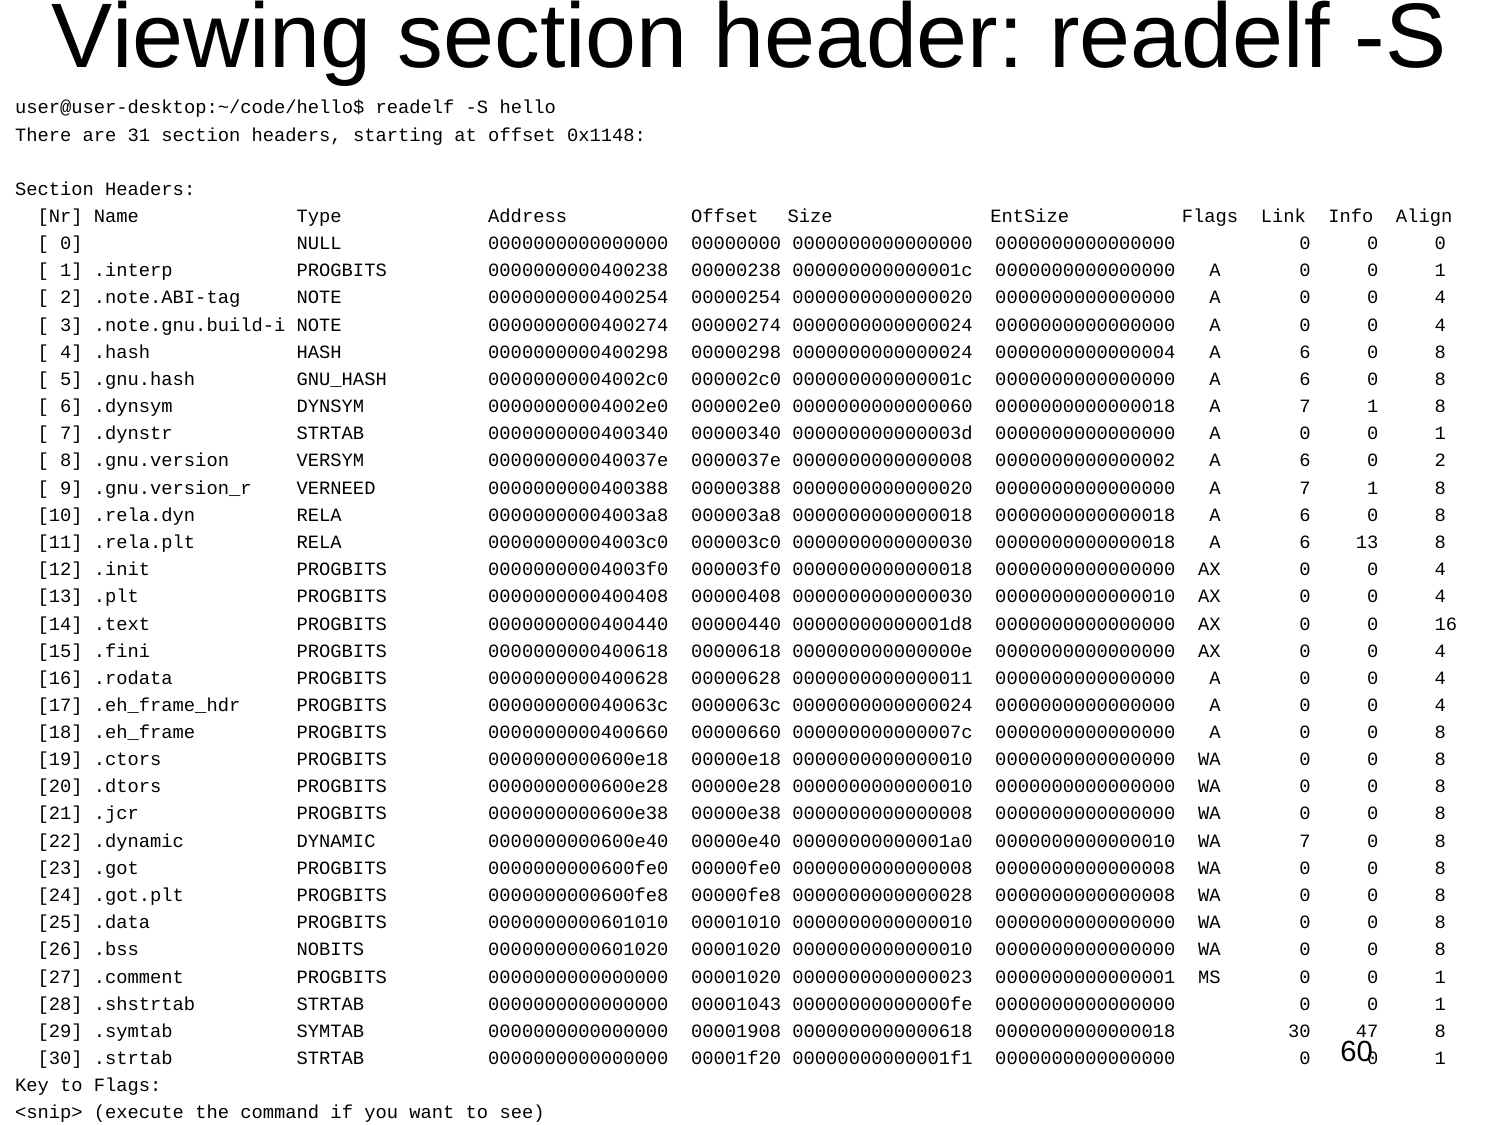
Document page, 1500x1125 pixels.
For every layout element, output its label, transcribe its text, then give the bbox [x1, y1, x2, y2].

title Viewing section header: readelf -S [0, 0, 1500, 87]
list user@user-desktop:~/code/hello$ readelf -S hello There are 31 section headers, starting at offset 0x1148: Section Headers: [Nr] Name Type Address Offset Size EntSize Flags Link Info Align [ 0] NULL 0000000000000000 00000000 0000000000000000 0000000000000000 0 0 0 [ 1] .interp PROGBITS 0000000000400238 00000238 000000000000001c 0000000000000000 A 0 0 1 [ 2] .note.ABI-tag NOTE 0000000000400254 00000254 0000000000000020 0000000000000000 A 0 0 4 [ 3] .note.gnu.build-i NOTE 0000000000400274 00000274 0000000000000024 0000000000000000 A 0 0 4 [ 4] .hash HASH 0000000000400298 00000298 0000000000000024 0000000000000004 A 6 0 8 [ 5] .gnu.hash GNU_HASH 00000000004002c0 000002c0 000000000000001c 0000000000000000 A 6 0 8 [ 6] .dynsym DYNSYM 00000000004002e0 000002e0 0000000000000060 0000000000000018 A 7 1 8 [ 7] .dynstr STRTAB 0000000000400340 00000340 000000000000003d 0000000000000000 A 0 0 1 [ 8] .gnu.version VERSYM 000000000040037e 0000037e 0000000000000008 0000000000000002 A 6 0 2 [ 9] .gnu.version_r VERNEED 0000000000400388 00000388 0000000000000020 0000000000000000 A 7 1 8 [10] .rela.dyn RELA 00000000004003a8 000003a8 0000000000000018 0000000000000018 A 6 0 8 [11] .rela.plt RELA 00000000004003c0 000003c0 0000000000000030 0000000000000018 A 6 13 8 [12] .init PROGBITS 00000000004003f0 000003f0 0000000000000018 0000000000000000 AX 0 0 4 [13] .plt PROGBITS 0000000000400408 00000408 0000000000000030 0000000000000010 AX 0 0 4 [14] .text PROGBITS 0000000000400440 00000440 00000000000001d8 0000000000000000 AX 0 0 16 [15] .fini PROGBITS 0000000000400618 00000618 000000000000000e 0000000000000000 AX 0 0 4 [16] .rodata PROGBITS 0000000000400628 00000628 0000000000000011 0000000000000000 A 0 0 4 [17] .eh_frame_hdr PROGBITS 000000000040063c 0000063c 0000000000000024 0000000000000000 A 0 0 4 [18] .eh_frame PROGBITS 0000000000400660 00000660 000000000000007c 0000000000000000 A 0 0 8 [19] .ctors PROGBITS 0000000000600e18 00000e18 0000000000000010 0000000000000000 WA 0 0 8 [20] .dtors PROGBITS 0000000000600e28 00000e28 0000000000000010 0000000000000000 WA 0 0 8 [21] .jcr PROGBITS 0000000000600e38 00000e38 0000000000000008 0000000000000000 WA 0 0 8 [22] .dynamic DYNAMIC 0000000000600e40 00000e40 00000000000001a0 0000000000000010 WA 7 0 8 [23] .got PROGBITS 0000000000600fe0 00000fe0 0000000000000008 0000000000000008 WA 0 0 8 [24] .got.plt PROGBITS 0000000000600fe8 00000fe8 0000000000000028 0000000000000008 WA 0 0 8 [25] .data PROGBITS 0000000000601010 00001010 0000000000000010 0000000000000000 WA 0 0 8 [26] .bss NOBITS 0000000000601020 00001020 0000000000000010 0000000000000000 WA 0 0 8 [27] .comment PROGBITS 0000000000000000 00001020 0000000000000023 0000000000000001 MS 0 0 1 [28] .shstrtab STRTAB 0000000000000000 00001043 00000000000000fe 0000000000000000 0 0 1 [29] .symtab SYMTAB 0000000000000000 00001908 0000000000000618 0000000000000018 30 47 8 [30] .strtab STRTAB 0000000000000000 00001f20 00000000000001f1 0000000000000000 0 0 1 Key to Flags: <snip> (execute the command if you want to see) [0, 87, 1500, 1125]
text_box <number> [1074, 1025, 1388, 1101]
